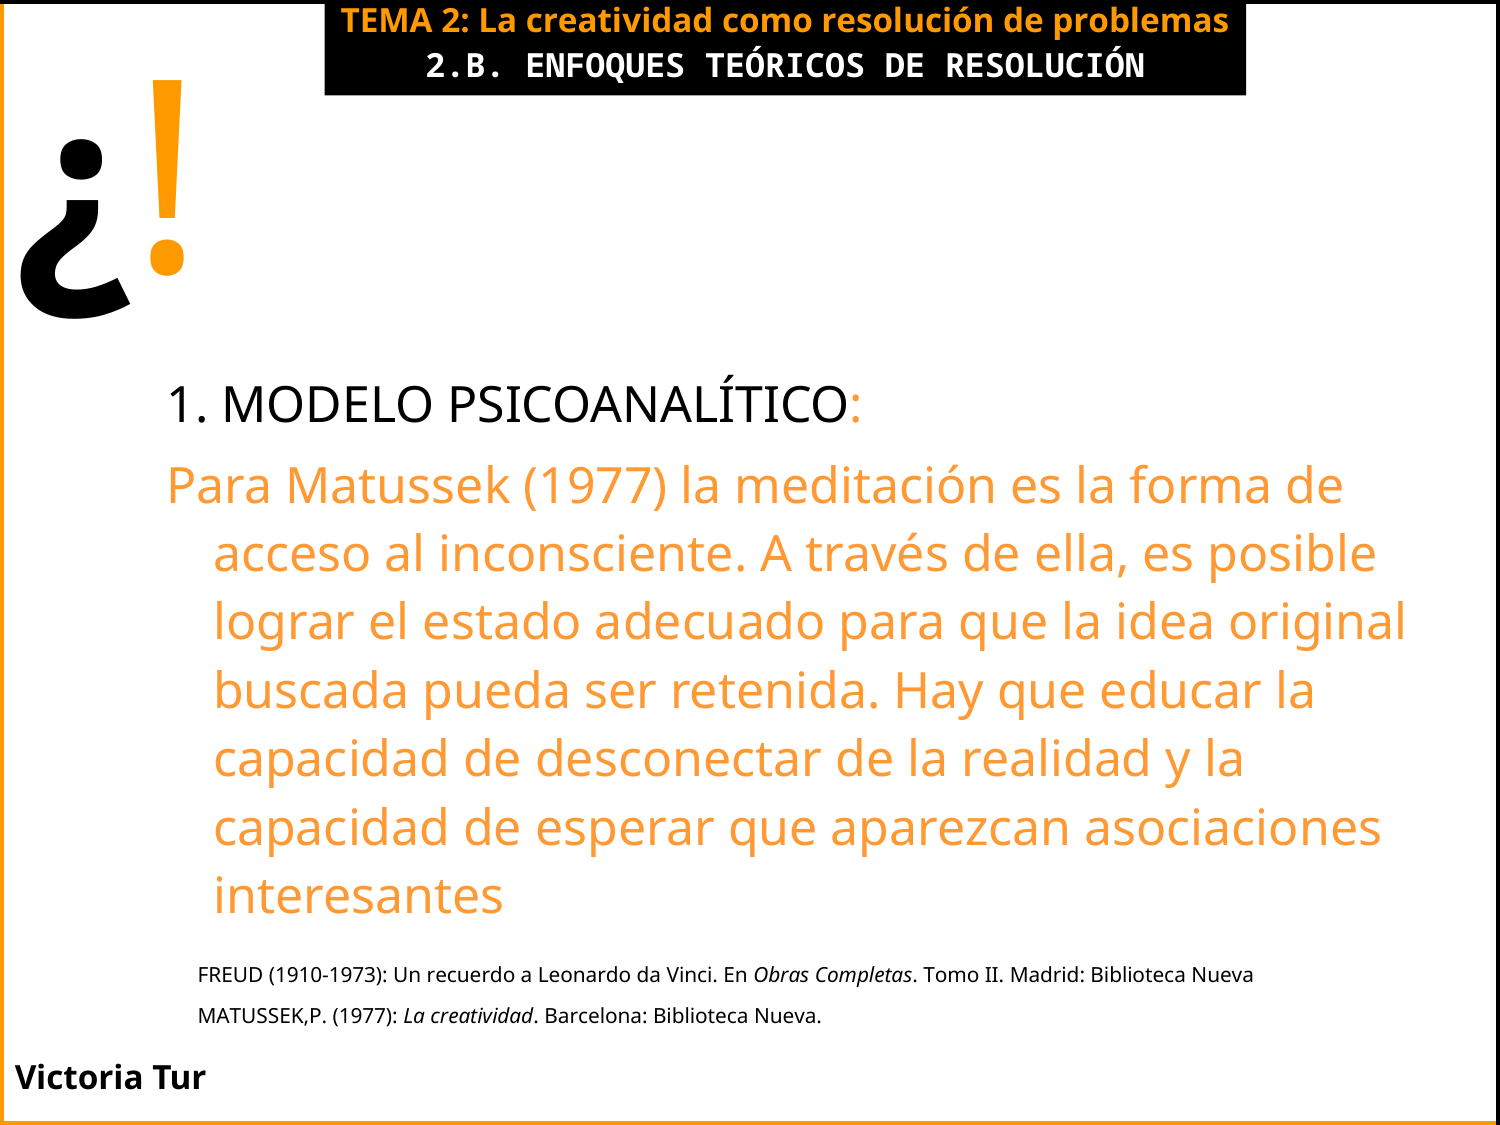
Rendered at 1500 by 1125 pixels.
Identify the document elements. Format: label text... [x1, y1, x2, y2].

text_box FREUD (1910-1973): Un recuerdo a Leonardo da Vinci. En Obras Completas. Tomo II. Madrid: Biblioteca Nueva MATUSSEK,P. (1977): La creatividad. Barcelona: Biblioteca Nueva. [183, 952, 1388, 1038]
list 1. MODELO PSICOANALÍTICO: Para Matussek (1977) la meditación es la forma de acceso al inconsciente. A través de ella, es posible lograr el estado adecuado para que la idea original buscada pueda ser retenida. Hay que educar la capacidad de desconectar de la realidad y la capacidad de esperar que aparezcan asociaciones interesantes [76, 361, 1427, 998]
